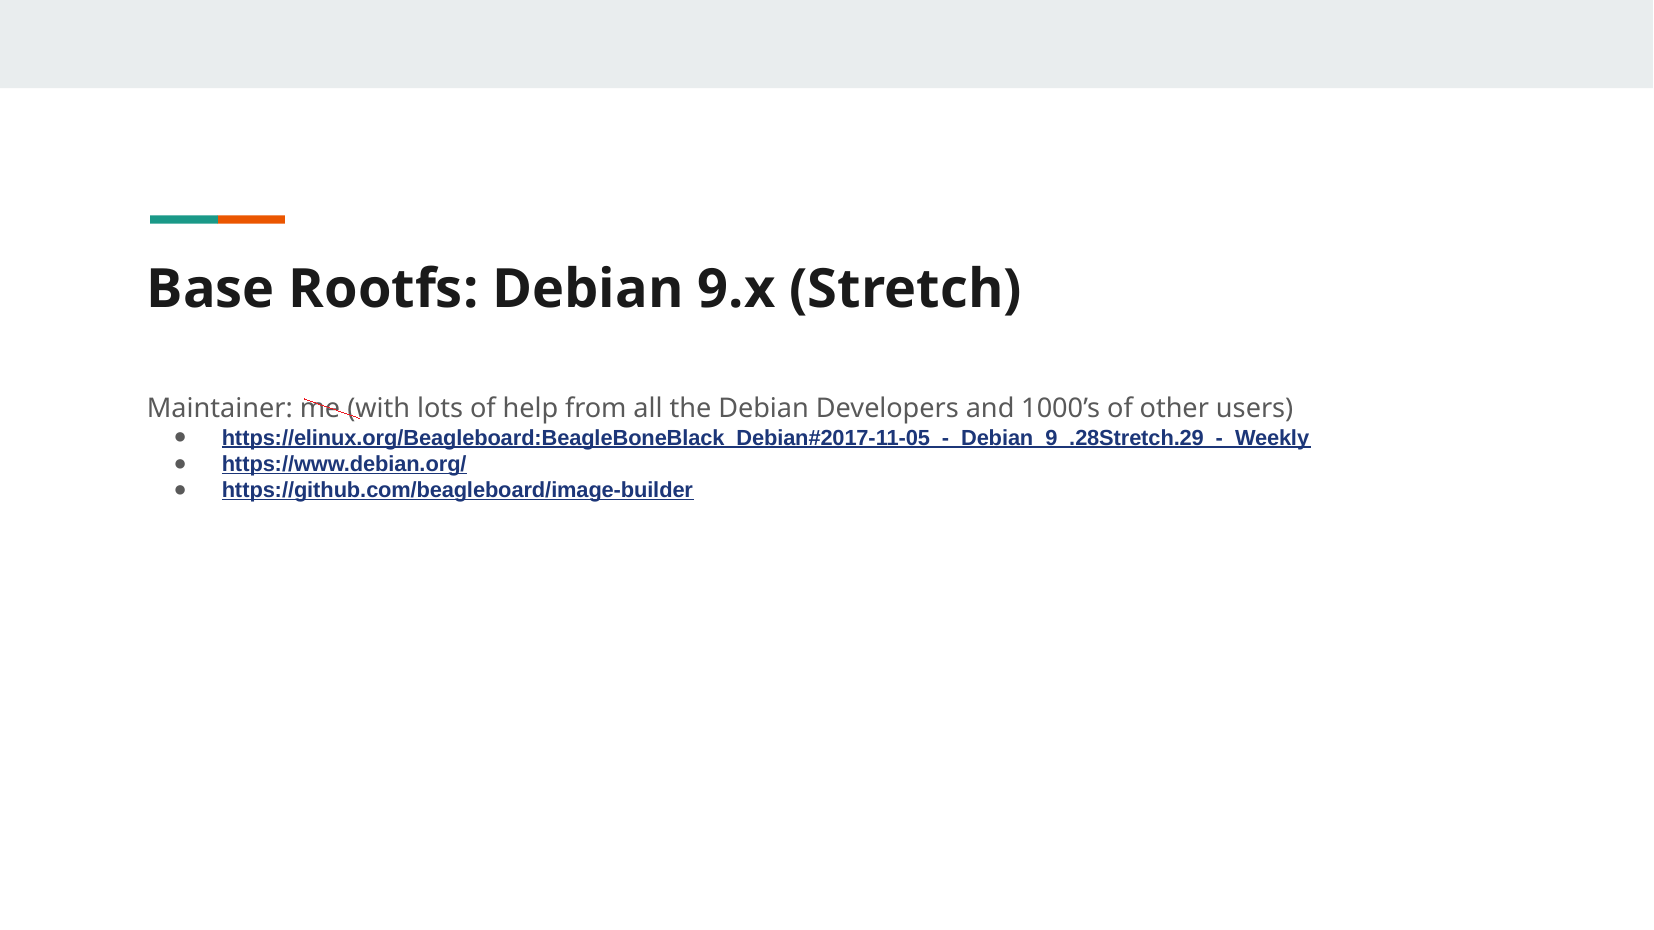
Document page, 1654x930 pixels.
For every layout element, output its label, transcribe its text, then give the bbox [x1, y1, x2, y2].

list Maintainer: me (with lots of help from all the Debian Developers and 1000’s of other users) https://elinux.org/Beagleboard:BeagleBoneBlack_Debian#2017-11-05_-_Debian_9_.28Stretch.29_-_Weekly https://www.debian.org/ https://github.com/beagleboard/image-builder [131, 375, 1522, 785]
title Base Rootfs: Debian 9.x (Stretch) [131, 238, 1522, 336]
